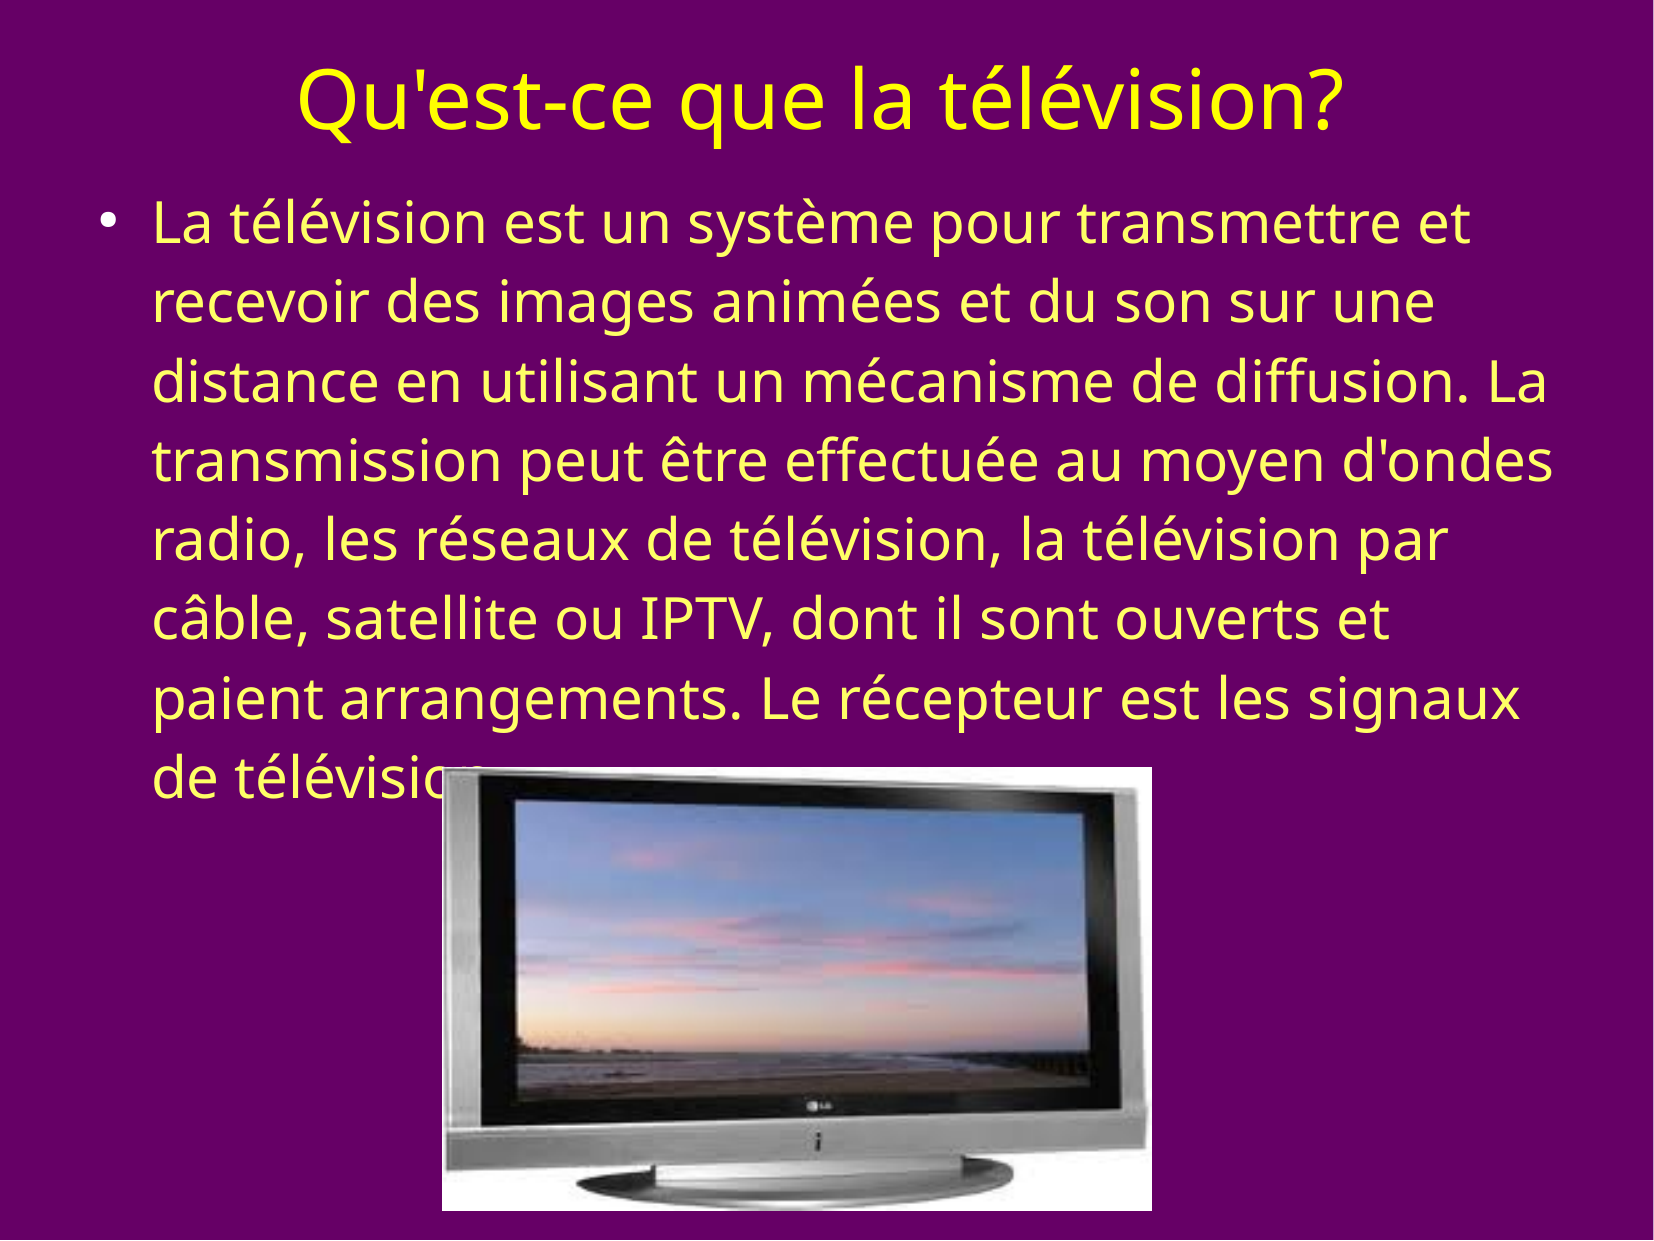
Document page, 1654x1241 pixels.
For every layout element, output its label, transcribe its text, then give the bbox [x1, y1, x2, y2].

list La télévision est un système pour transmettre et recevoir des images animées et du son sur une distance en utilisant un mécanisme de diffusion. La transmission peut être effectuée au moyen d'ondes radio, les réseaux de télévision, la télévision par câble, satellite ou IPTV, dont il sont ouverts et paient arrangements. Le récepteur est les signaux de télévision. [80, 181, 1569, 1000]
title Qu'est-ce que la télévision? [76, 16, 1565, 178]
picture [442, 767, 1152, 1211]
